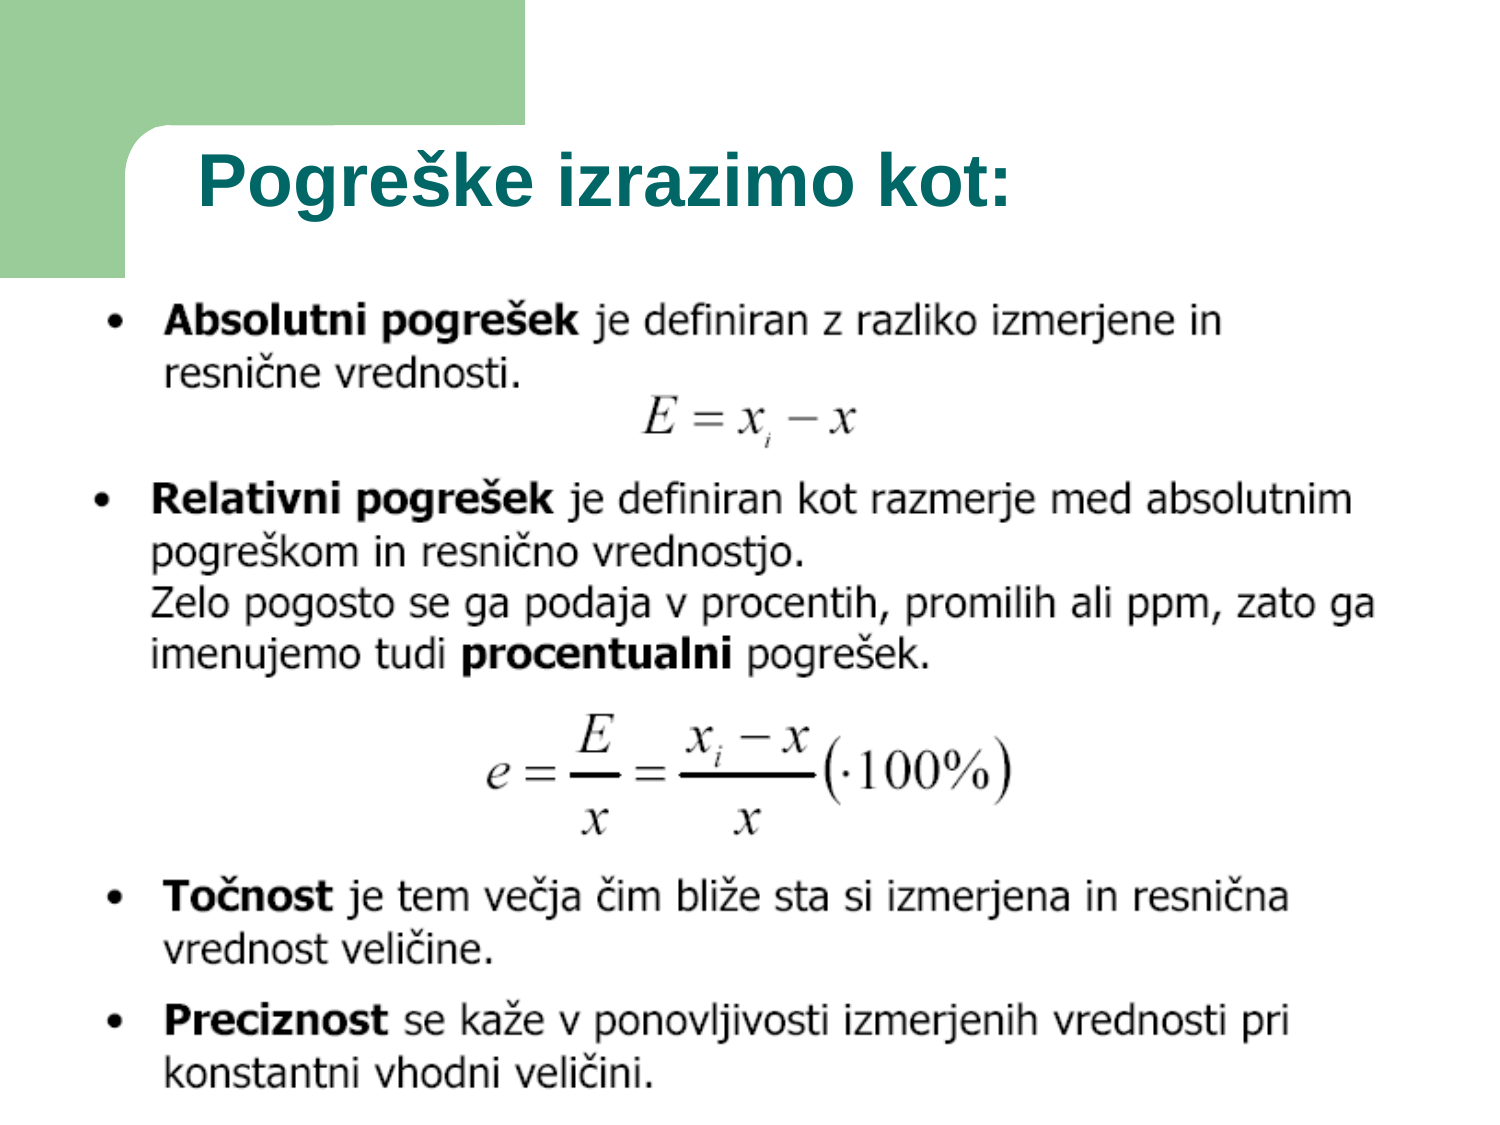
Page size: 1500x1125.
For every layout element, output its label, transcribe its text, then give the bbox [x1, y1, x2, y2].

text_box [0, 278, 1500, 1125]
title Pogreške izrazimo kot: [182, 66, 1460, 231]
